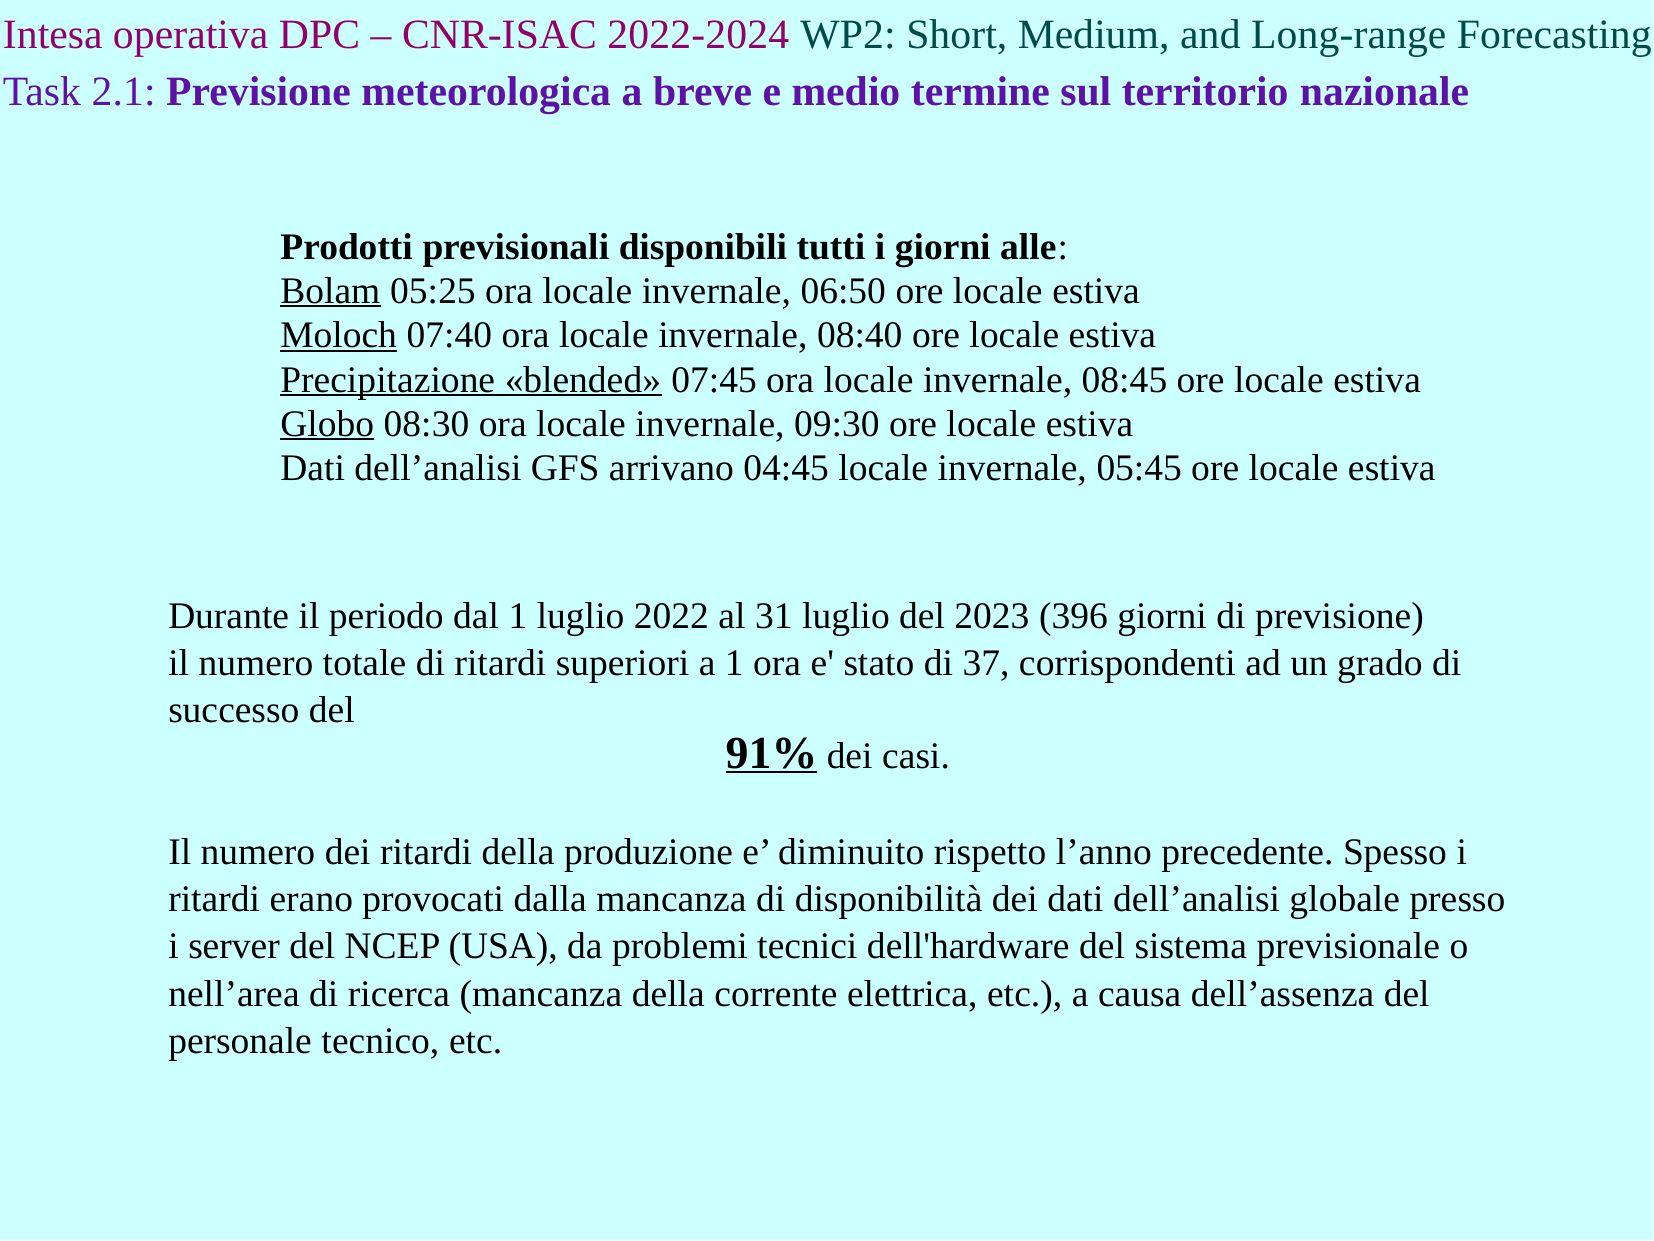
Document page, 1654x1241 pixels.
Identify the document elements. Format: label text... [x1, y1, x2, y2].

text_box Intesa operativa DPC – CNR-ISAC 2022-2024 WP2: Short, Medium, and Long-range Forecasting Task 2.1: Previsione meteorologica a breve e medio termine sul territorio nazionale [0, 8, 1654, 154]
text_box Durante il periodo dal 1 luglio 2022 al 31 luglio del 2023 (396 giorni di previsione) il numero totale di ritardi superiori a 1 ora e' stato di 37, corrispondenti ad un grado di successo del 91% dei casi. Il numero dei ritardi della produzione e’ diminuito rispetto l’anno precedente. Spesso i ritardi erano provocati dalla mancanza di disponibilità dei dati dell’analisi globale presso i server del NCEP (USA), da problemi tecnici dell'hardware del sistema previsionale o nell’area di ricerca (mancanza della corrente elettrica, etc.), a causa dell’assenza del personale tecnico, etc. [153, 581, 1536, 1117]
text_box Prodotti previsionali disponibili tutti i giorni alle: Bolam 05:25 ora locale invernale, 06:50 ore locale estiva Moloch 07:40 ora locale invernale, 08:40 ore locale estiva Precipitazione «blended» 07:45 ora locale invernale, 08:45 ore locale estiva Globo 08:30 ora locale invernale, 09:30 ore locale estiva Dati dell’analisi GFS arrivano 04:45 locale invernale, 05:45 ore locale estiva [265, 215, 1471, 497]
